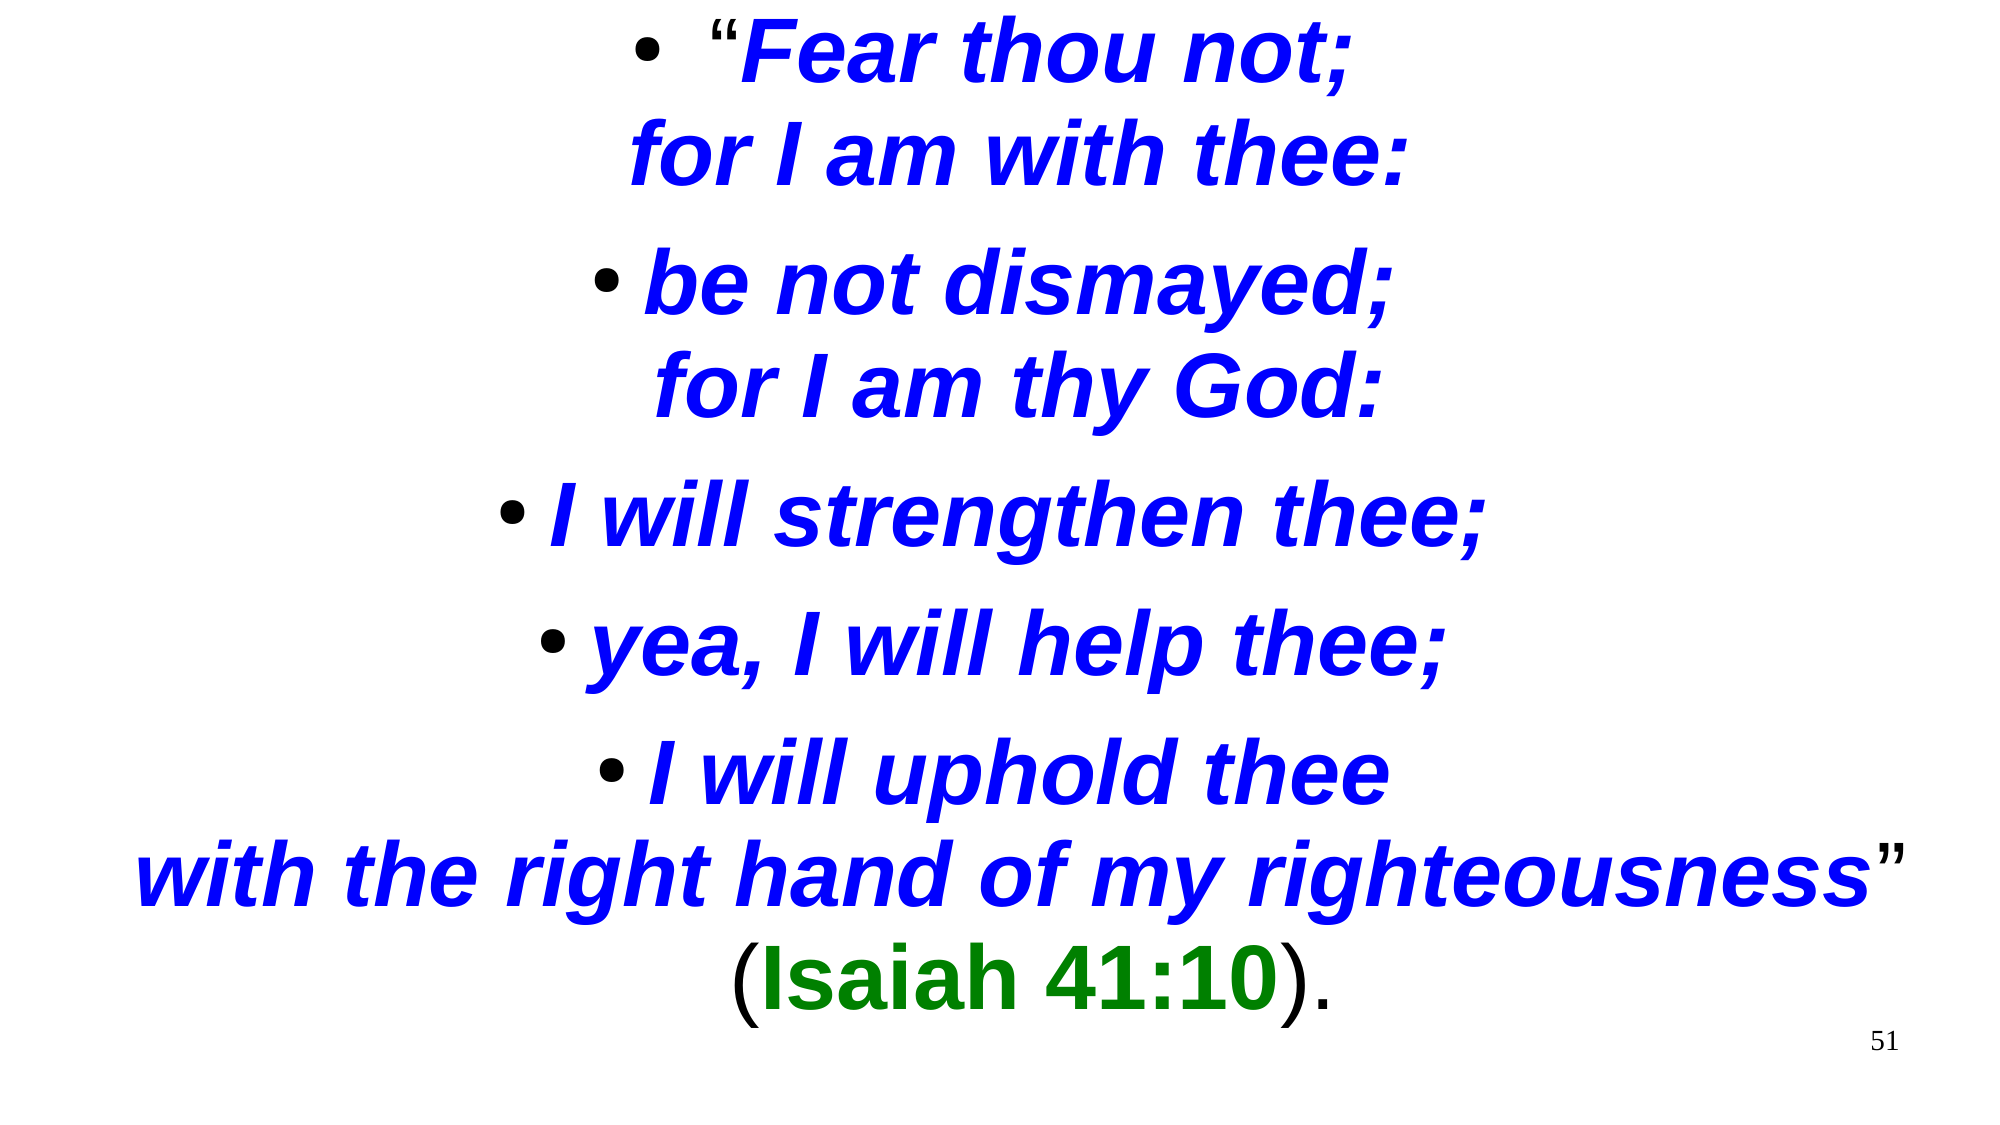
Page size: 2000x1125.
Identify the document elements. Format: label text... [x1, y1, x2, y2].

list “Fear thou not; for I am with thee: be not dismayed; for I am thy God: I will strengthen thee; yea, I will help thee; I will uphold thee with the right hand of my righteousness” (Isaiah 41:10). [0, 0, 1996, 1123]
